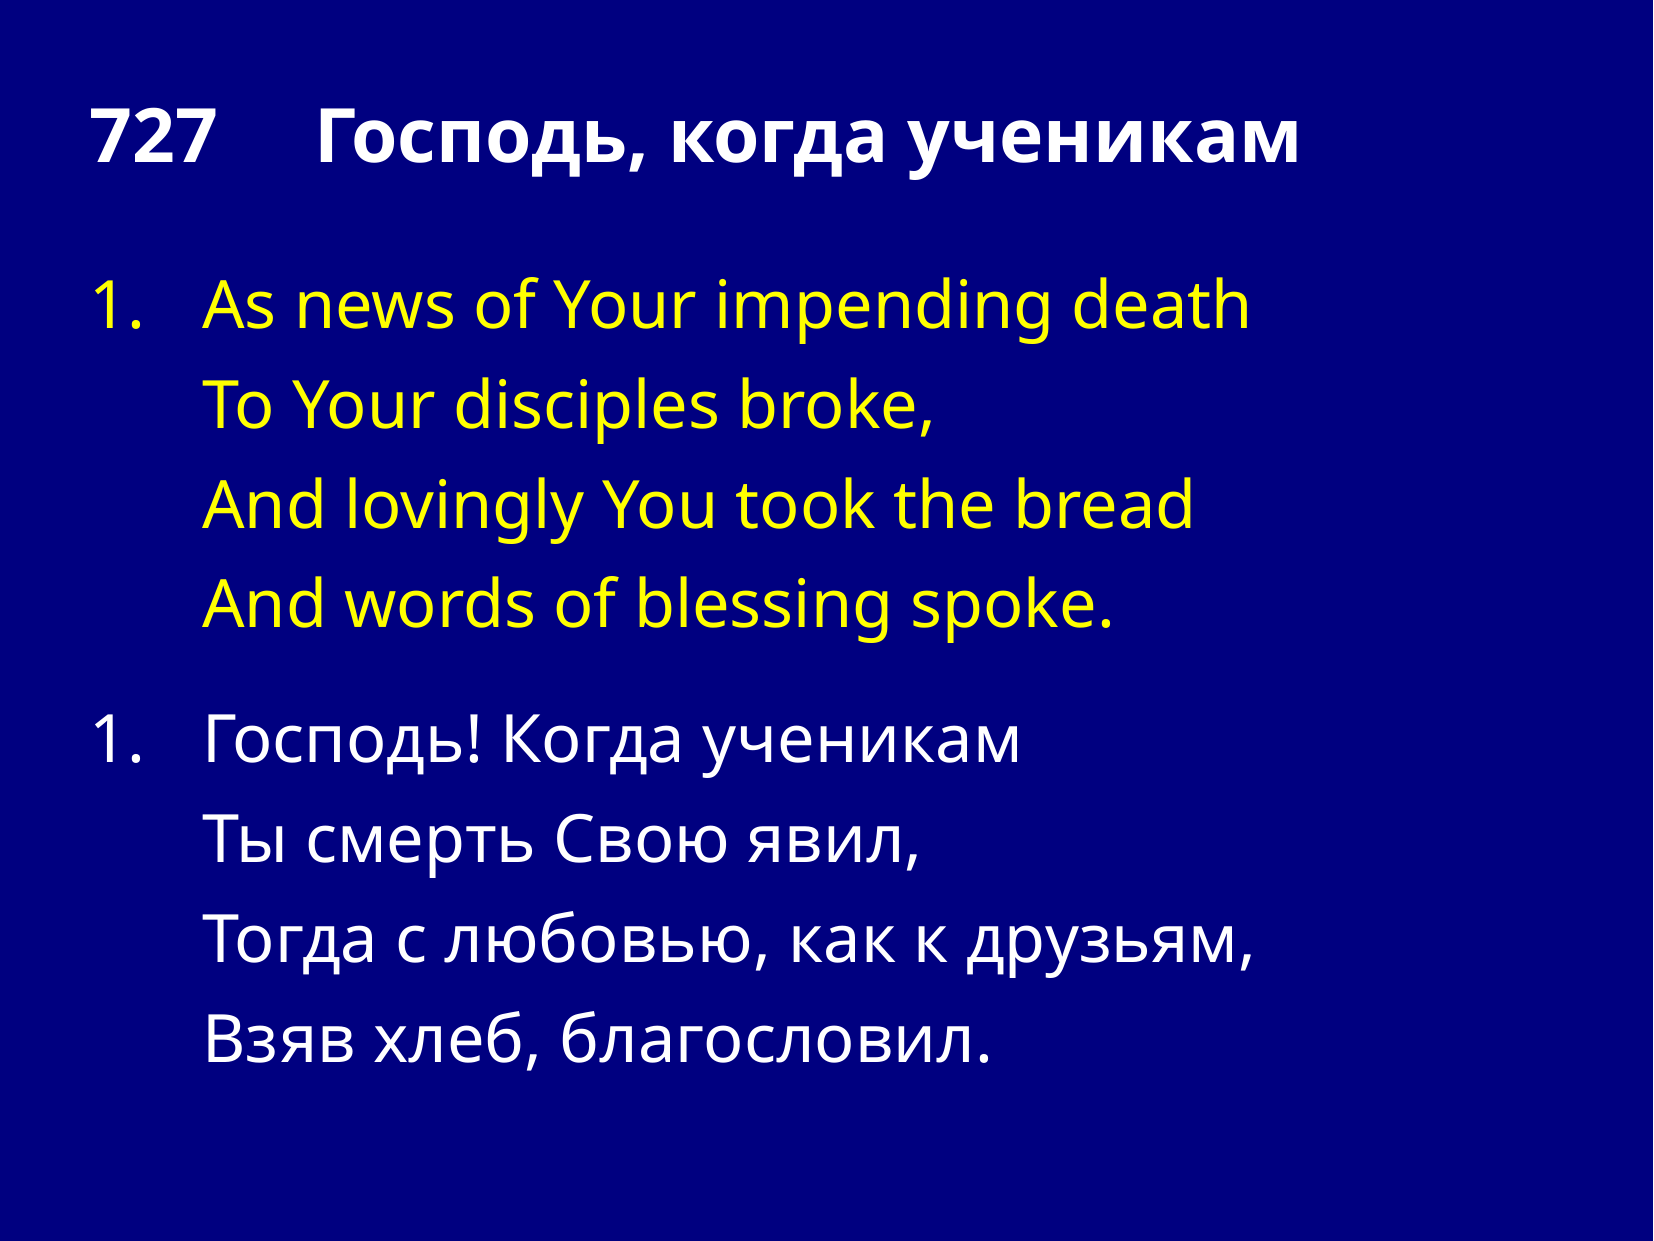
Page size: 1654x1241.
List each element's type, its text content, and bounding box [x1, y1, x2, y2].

text_box 1. Господь! Когда ученикам Ты смерть Свою явил, Тогда с любовью, как к друзьям, Взяв хлеб, благословил. [75, 675, 1576, 1163]
text_box 727 Господь, когда ученикам [75, 75, 1576, 188]
text_box 1. As news of Your impending death To Your disciples broke, And lovingly You took the bread And words of blessing spoke. [75, 188, 1576, 638]
